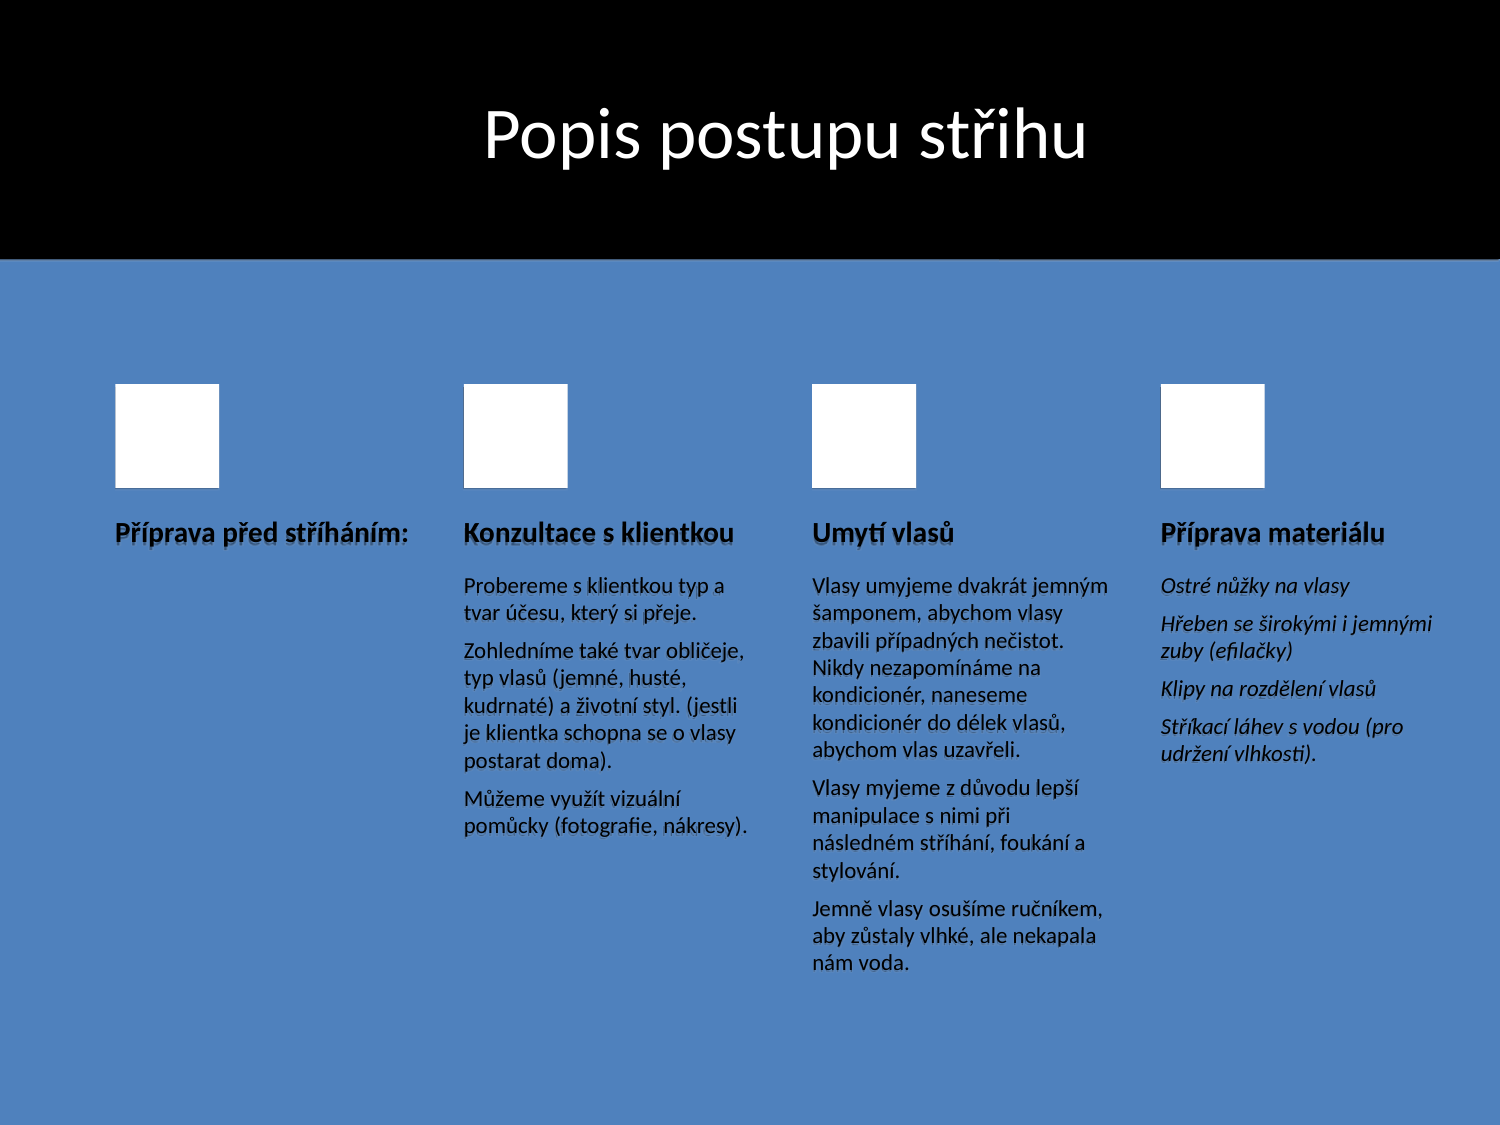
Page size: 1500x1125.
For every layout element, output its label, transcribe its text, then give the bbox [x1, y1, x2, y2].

text_box Vlasy umyjeme dvakrát jemným šamponem, abychom vlasy zbavili případných nečistot. Nikdy nezapomínáme na kondicionér, naneseme kondicionér do délek vlasů, abychom vlas uzavřeli. Vlasy myjeme z důvodu lepší manipulace s nimi při následném stříhání, foukání a stylování. Jemně vlasy osušíme ručníkem, aby zůstaly vlhké, ale nekapala nám voda. [812, 570, 1109, 984]
text_box Umytí vlasů [812, 513, 1109, 559]
text_box Probereme s klientkou typ a tvar účesu, který si přeje. Zohledníme také tvar obličeje, typ vlasů (jemné, husté, kudrnaté) a životní styl. (jestli je klientka schopna se o vlasy postarat doma). Můžeme využít vizuální pomůcky (fotografie, nákresy). [463, 570, 761, 984]
title Popis postupu střihu [168, 57, 1405, 202]
text_box Ostré nůžky na vlasy Hřeben se širokými i jemnými zuby (efilačky) Klipy na rozdělení vlasů Stříkací láhev s vodou (pro udržení vlhkosti). [1160, 570, 1458, 984]
text_box Příprava před stříháním: [115, 513, 412, 559]
text_box Konzultace s klientkou [463, 513, 761, 559]
text_box [0, 0, 1500, 1125]
text_box Příprava materiálu [1160, 513, 1458, 559]
